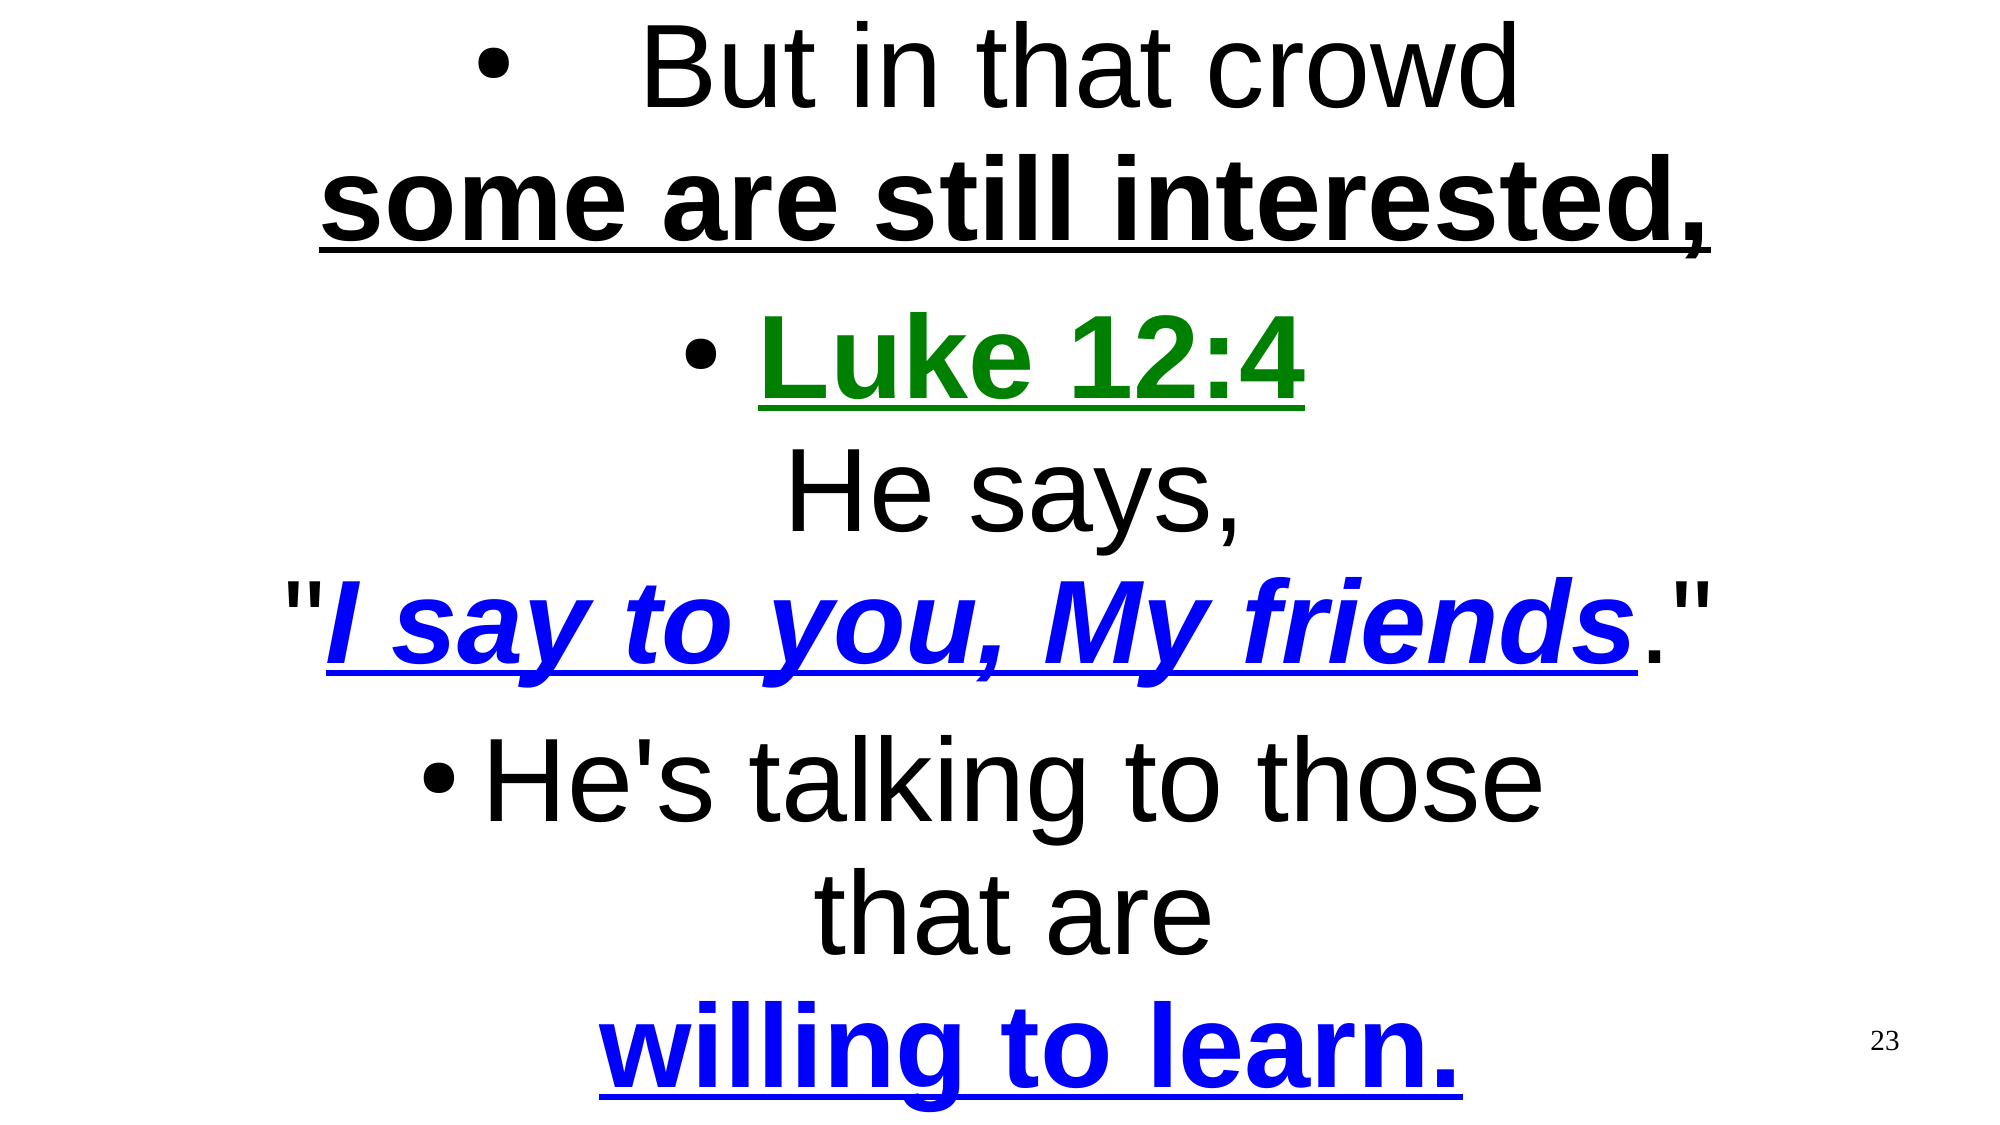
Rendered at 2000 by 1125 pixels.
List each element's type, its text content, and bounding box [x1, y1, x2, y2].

list But in that crowd some are still interested, Luke 12:4 He says, "I say to you, My friends." He's talking to those that are willing to learn. [0, 0, 1996, 1123]
